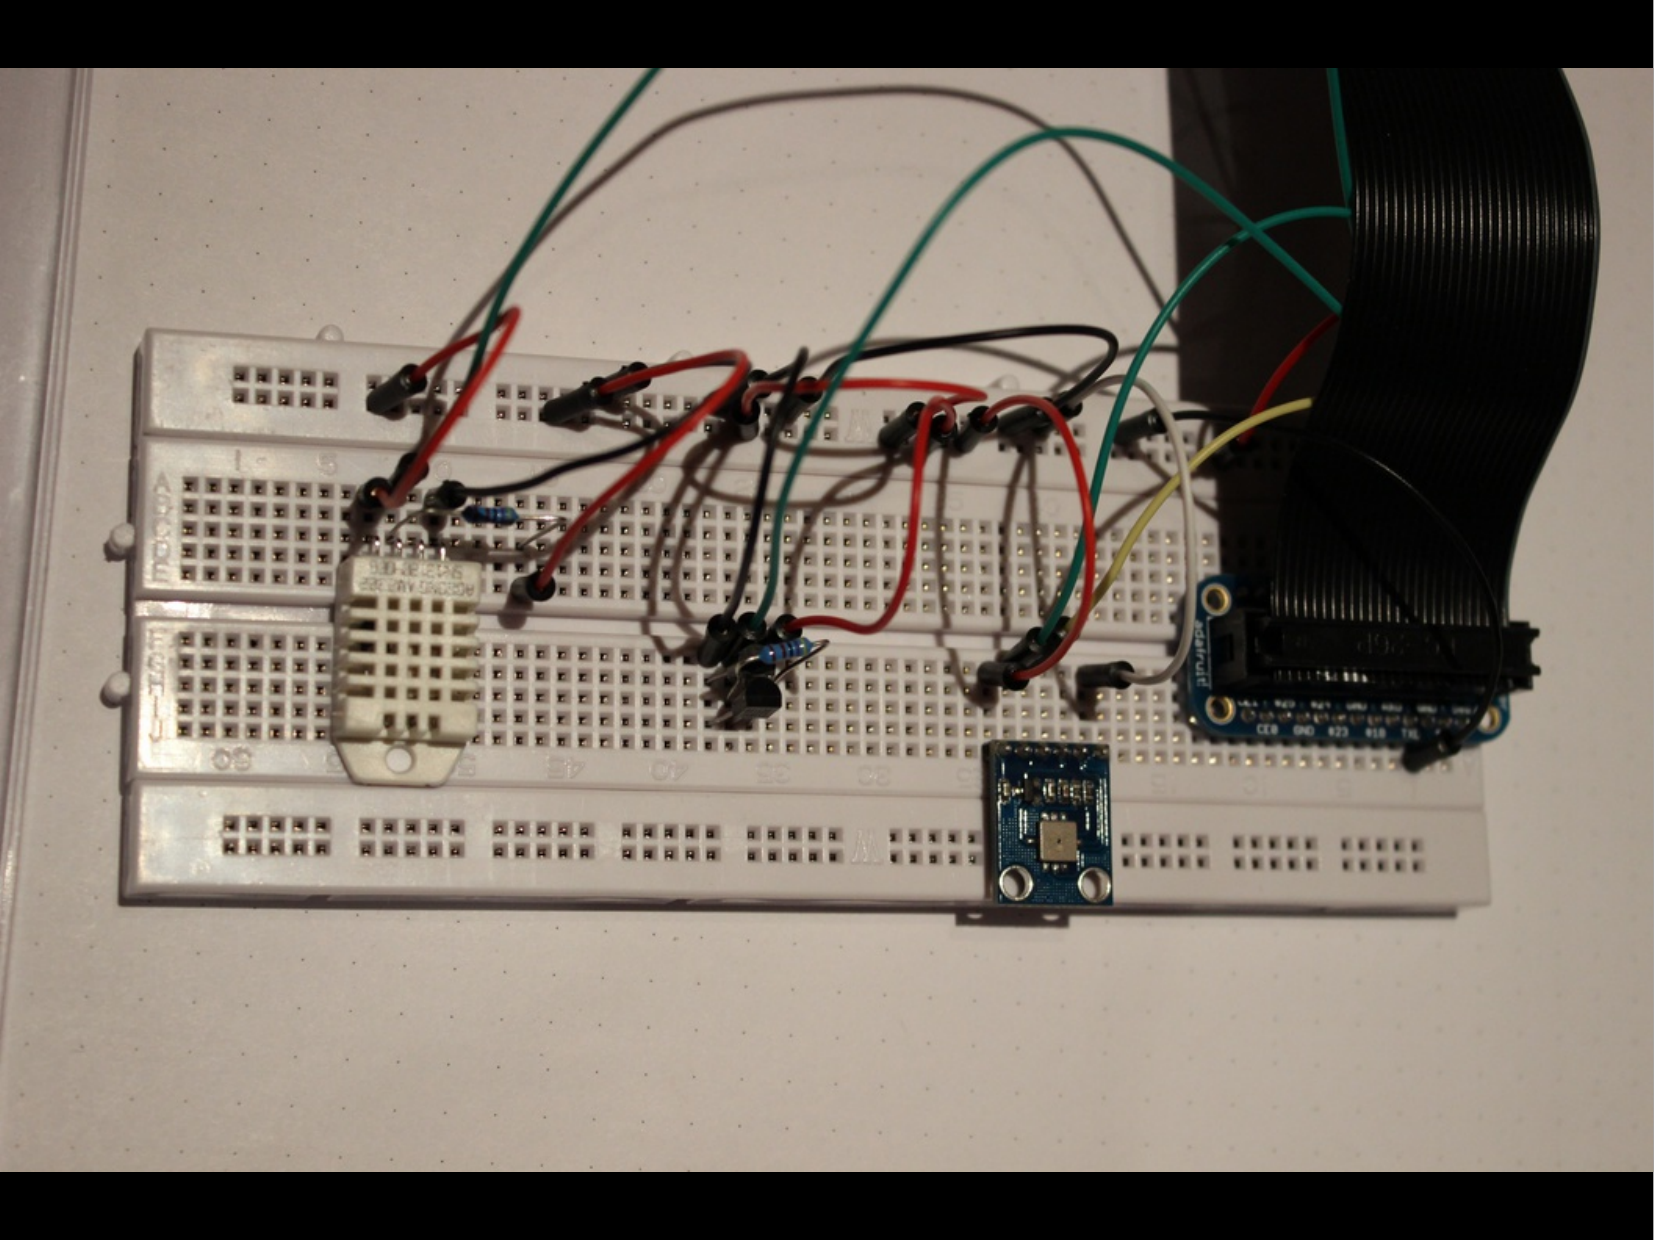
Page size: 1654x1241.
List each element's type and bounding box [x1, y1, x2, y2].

picture [0, 68, 1654, 1172]
